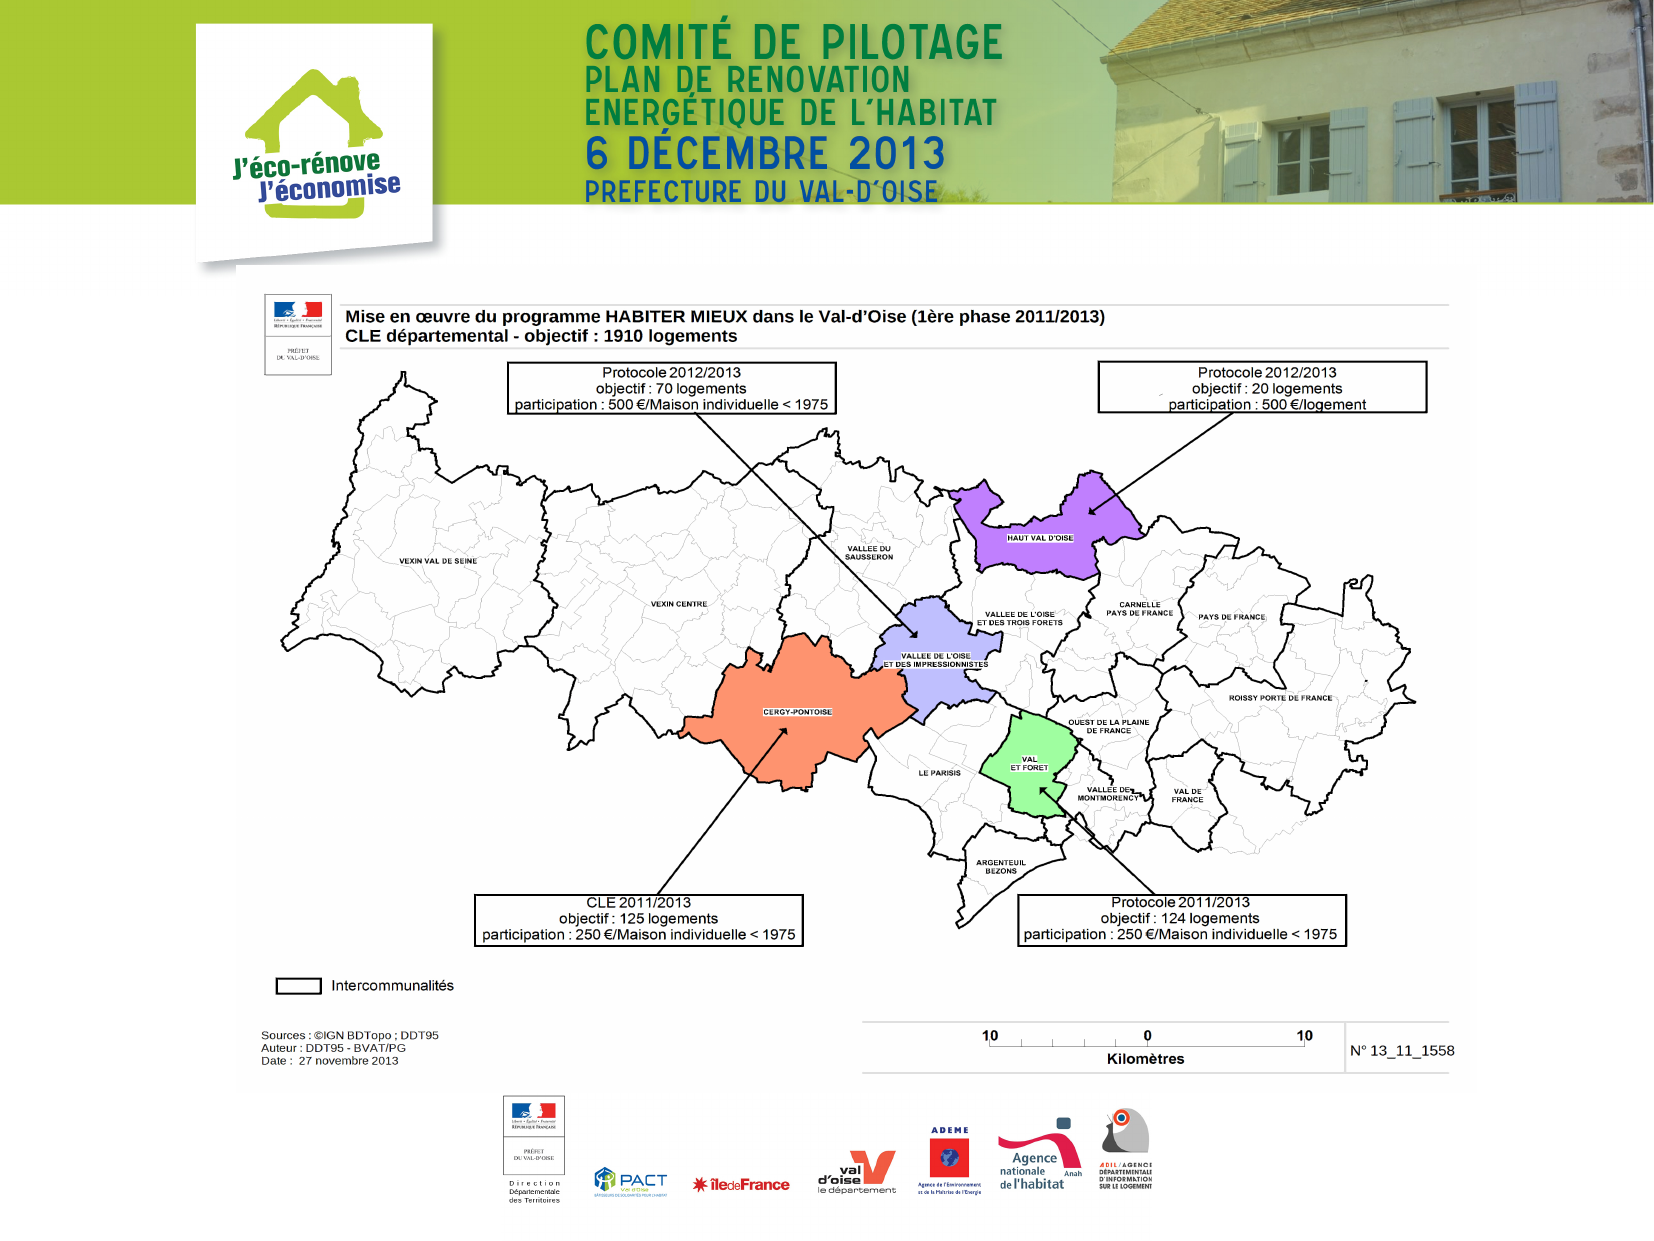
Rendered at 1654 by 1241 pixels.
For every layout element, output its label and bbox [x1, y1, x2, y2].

picture [236, 265, 1477, 1093]
